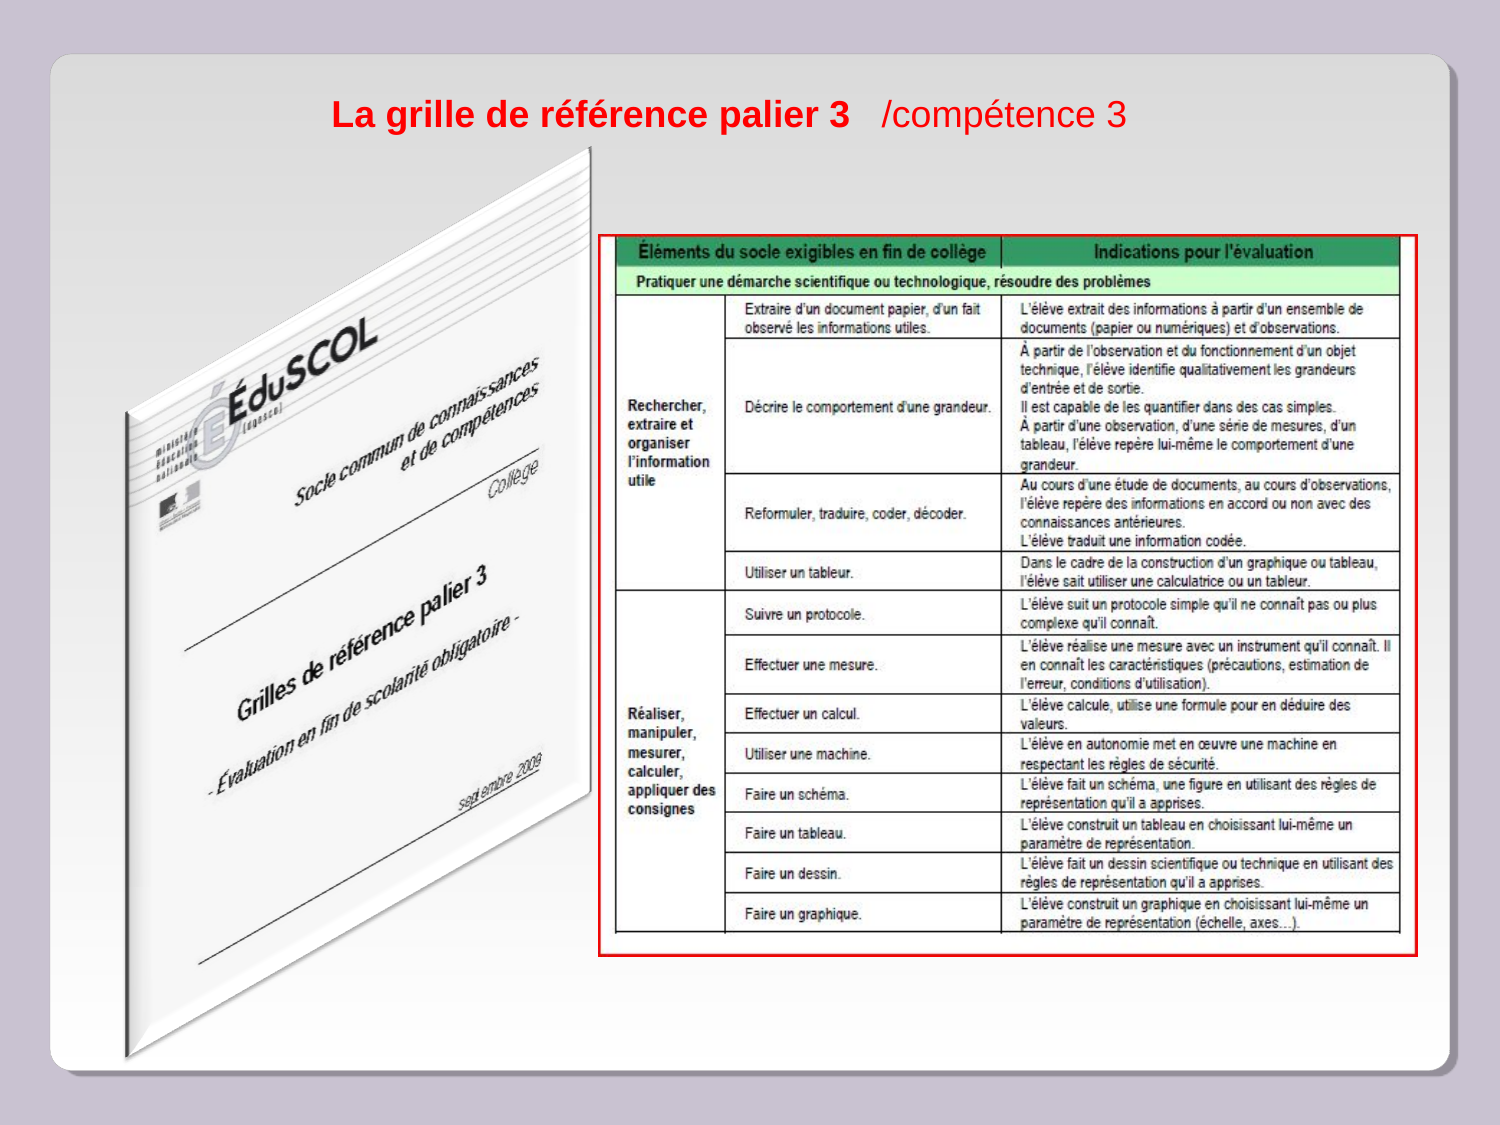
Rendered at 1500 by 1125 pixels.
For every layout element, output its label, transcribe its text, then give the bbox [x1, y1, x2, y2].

picture [118, 139, 1418, 1072]
text_box La grille de référence palier 3 /compétence 3 [316, 81, 1336, 143]
